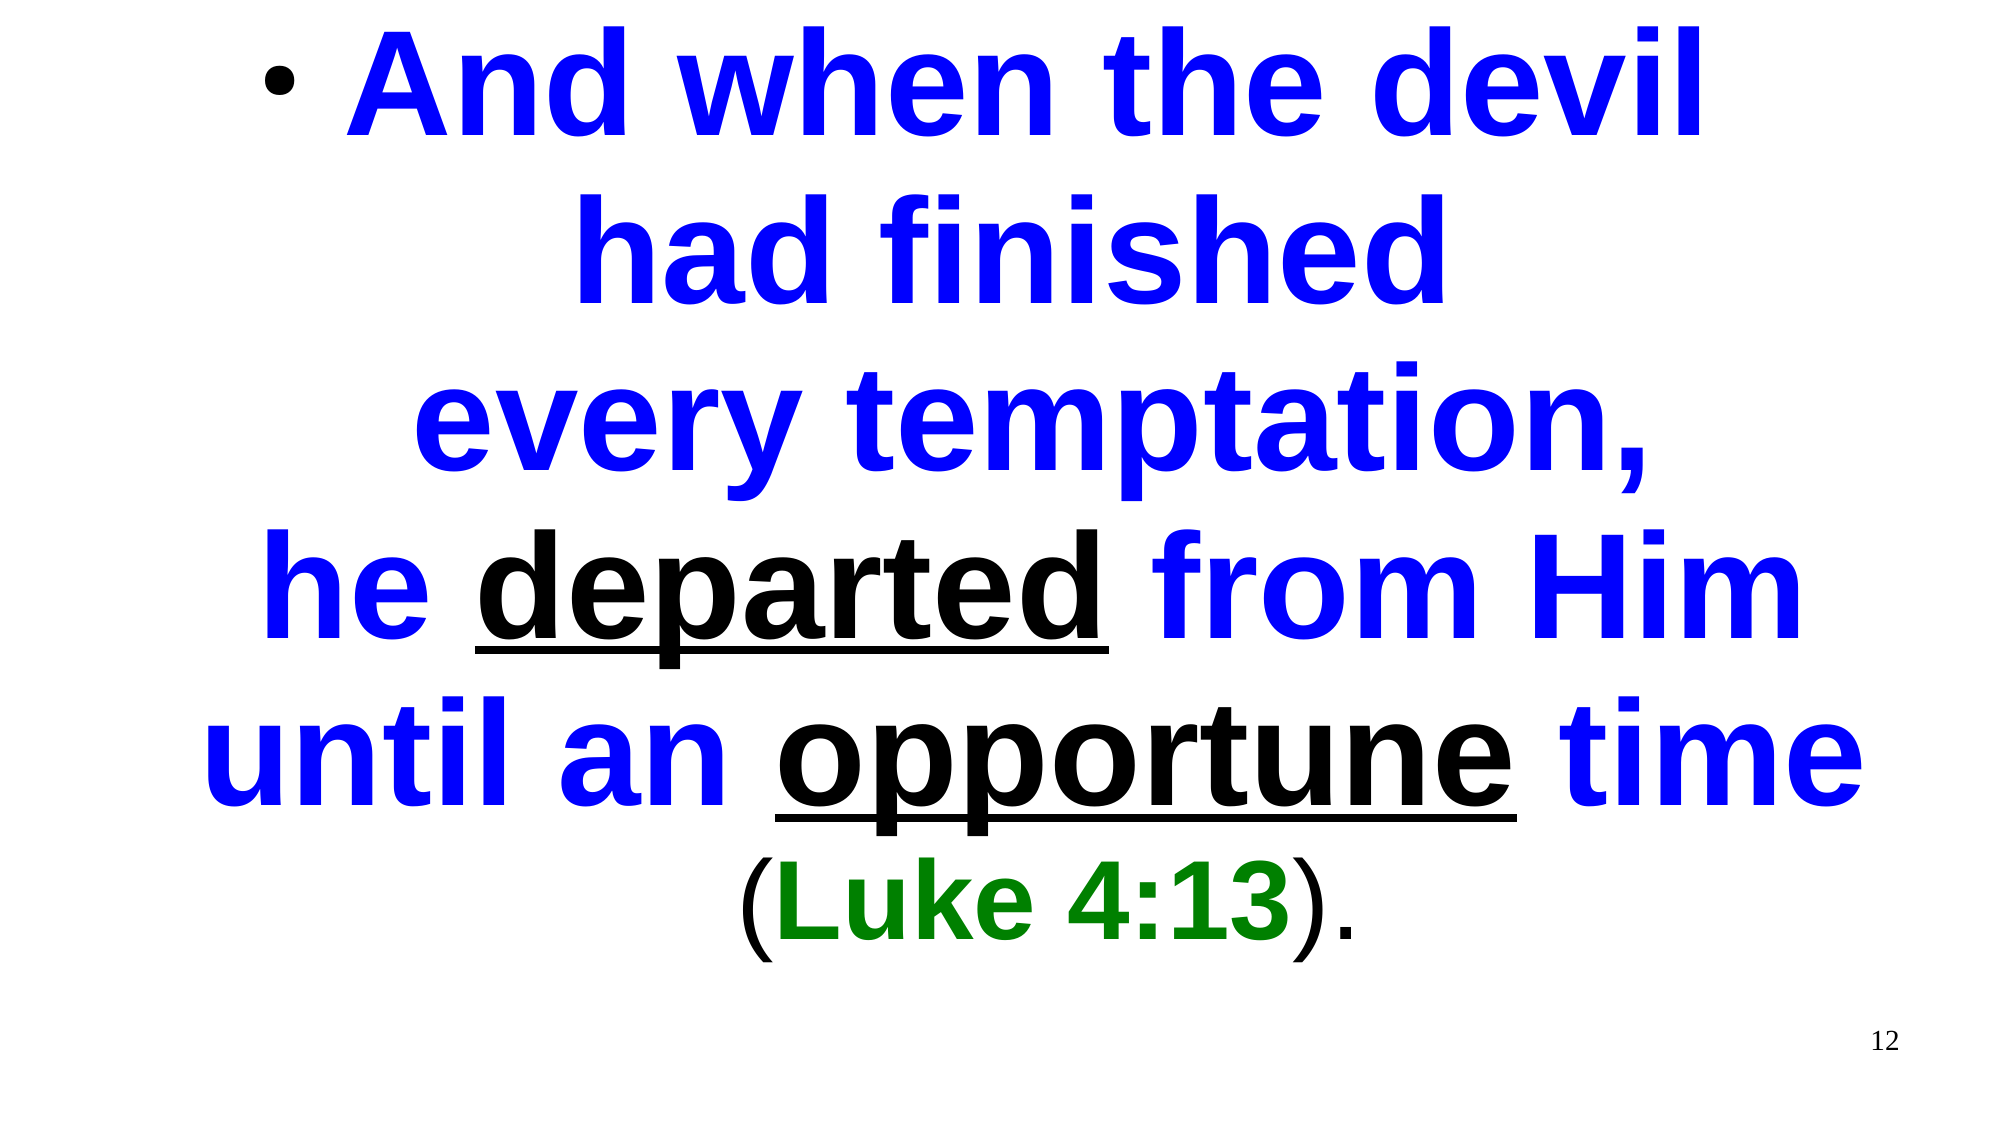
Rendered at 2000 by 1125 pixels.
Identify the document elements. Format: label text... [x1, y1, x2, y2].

list And when the devil had finished every temptation, he departed from Him until an opportune time (Luke 4:13). [0, 0, 1996, 1123]
